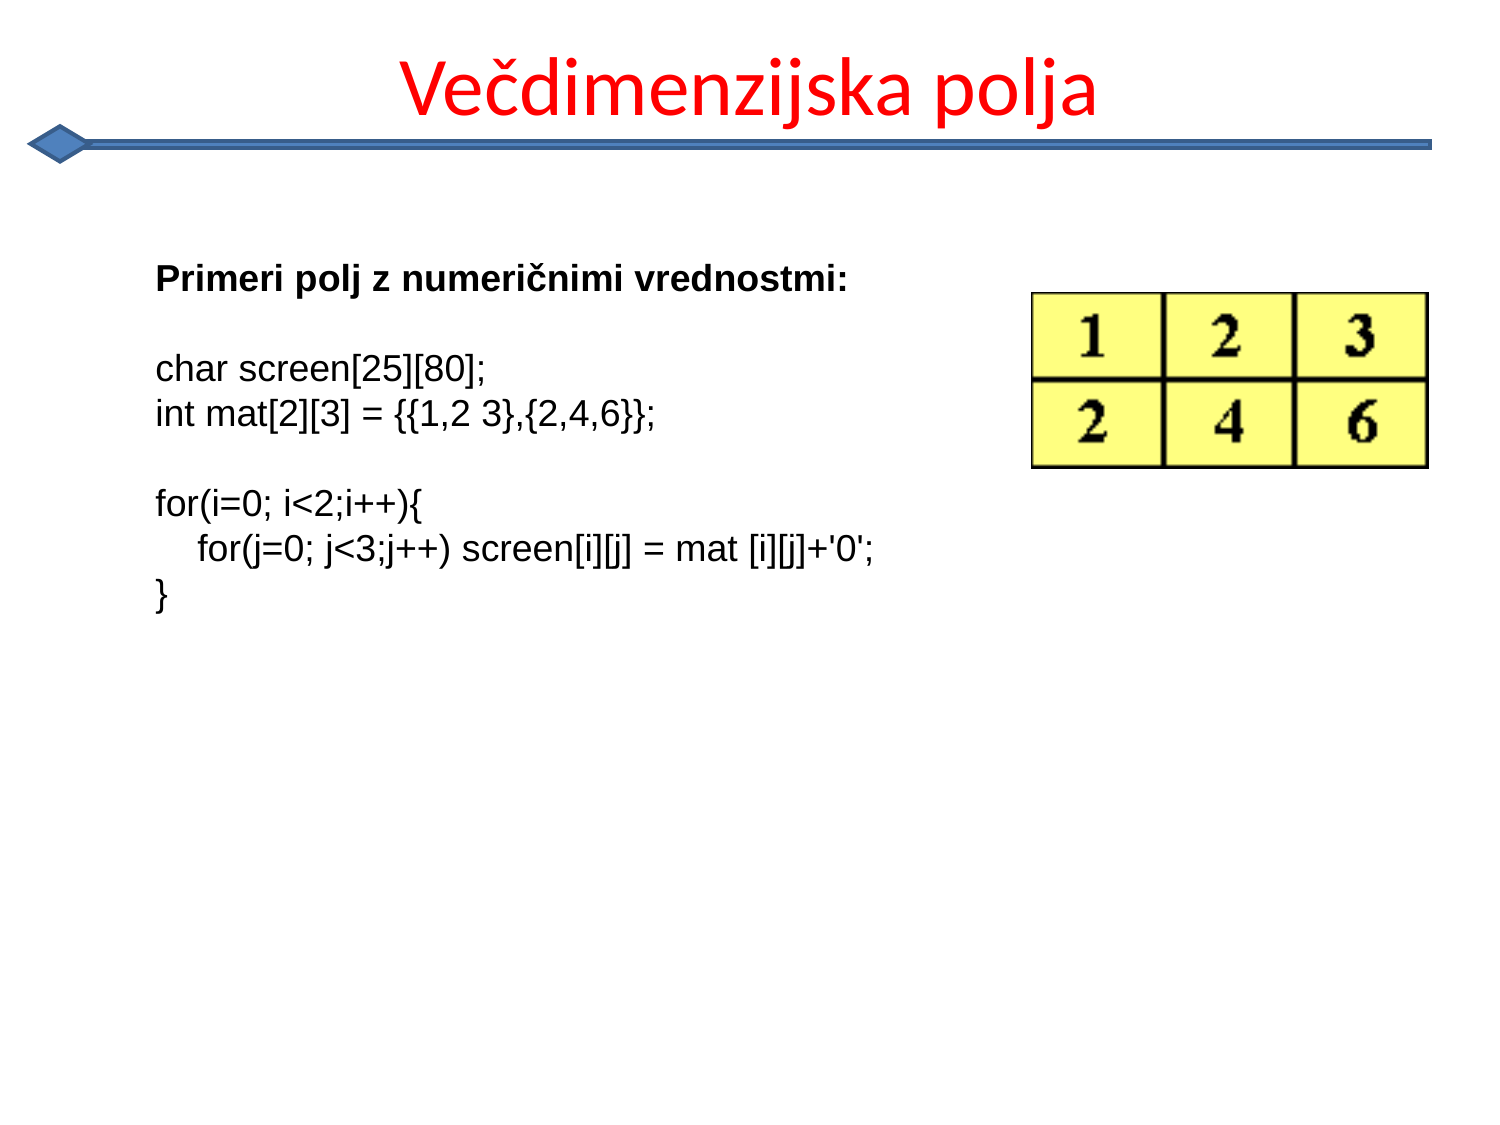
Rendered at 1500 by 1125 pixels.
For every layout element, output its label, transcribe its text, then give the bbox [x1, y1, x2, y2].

text_box Primeri polj z numeričnimi vrednostmi: char screen[25][80]; int mat[2][3] = {{1,2 3},{2,4,6}}; for(i=0; i<2;i++){ for(j=0; j<3;j++) screen[i][j] = mat [i][j]+'0'; } [140, 246, 1372, 667]
picture [1031, 292, 1429, 469]
title Večdimenzijska polja [75, 23, 1426, 141]
